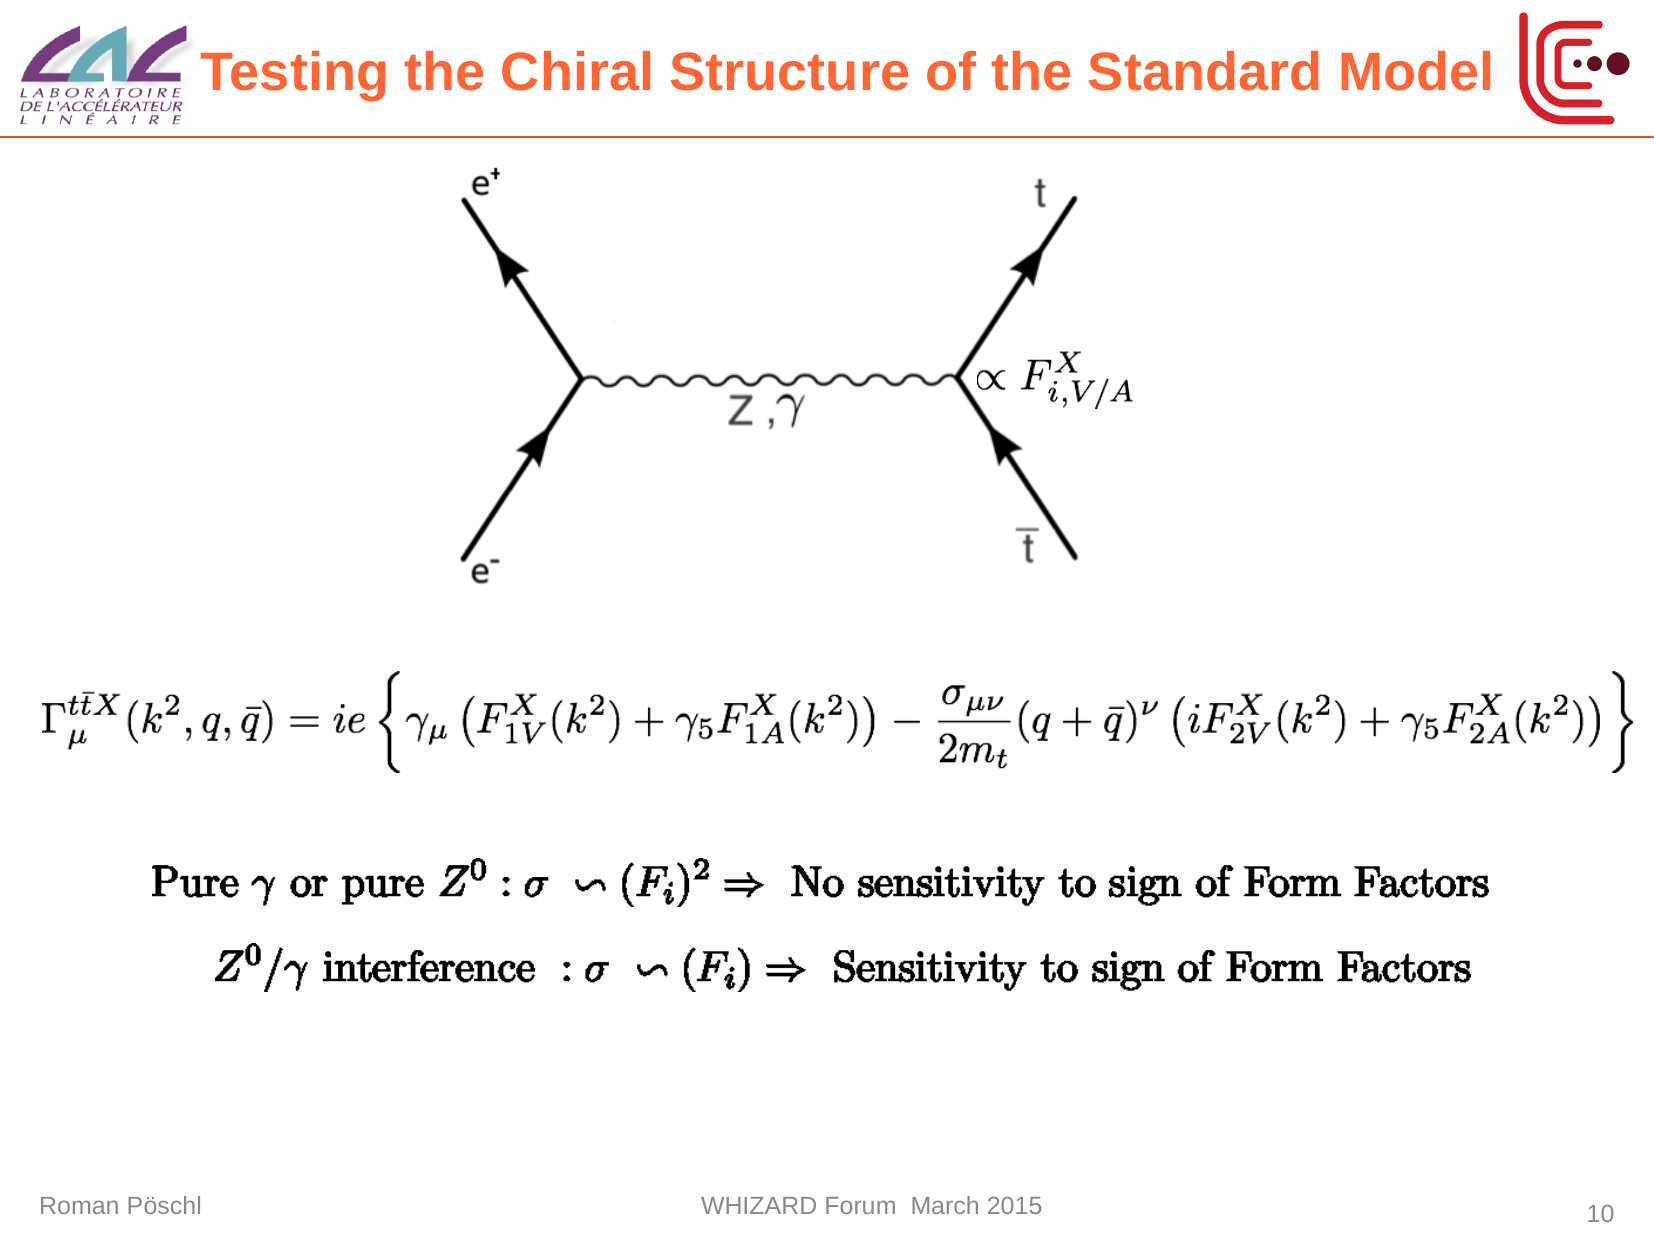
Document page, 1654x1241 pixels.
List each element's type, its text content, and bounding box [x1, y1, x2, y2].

title Testing the Chiral Structure of the Standard Model [104, 29, 1593, 113]
picture [42, 670, 1634, 773]
picture [17, 22, 199, 127]
picture [407, 147, 1134, 596]
picture [152, 858, 1489, 907]
picture [215, 943, 1471, 992]
picture [1508, 2, 1641, 135]
